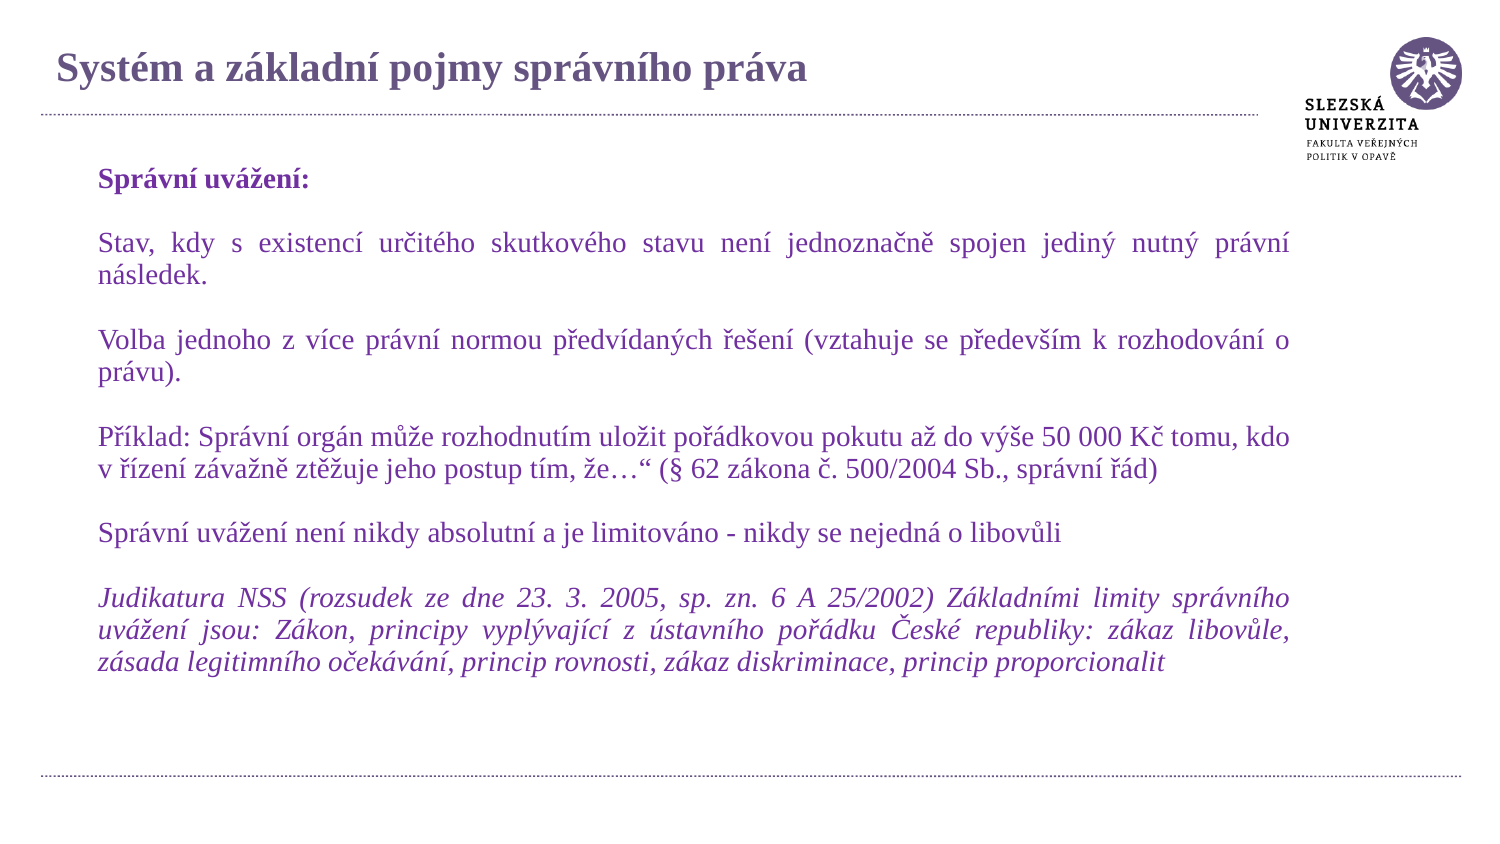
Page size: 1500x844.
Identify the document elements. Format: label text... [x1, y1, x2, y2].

text_box Správní uvážení: Stav, kdy s existencí určitého skutkového stavu není jednoznačně spojen jediný nutný právní následek. Volba jednoho z více právní normou předvídaných řešení (vztahuje se především k rozhodování o právu). Příklad: Správní orgán může rozhodnutím uložit pořádkovou pokutu až do výše 50 000 Kč tomu, kdo v řízení závažně ztěžuje jeho postup tím, že…“ (§ 62 zákona č. 500/2004 Sb., správní řád) Správní uvážení není nikdy absolutní a je limitováno - nikdy se nejedná o libovůli Judikatura NSS (rozsudek ze dne 23. 3. 2005, sp. zn. 6 A 25/2002) Základními limity správního uvážení jsou: Zákon, principy vyplývající z ústavního pořádku České republiky: zákaz libovůle, zásada legitimního očekávání, princip rovnosti, zákaz diskriminace, princip proporcionalit [82, 154, 1307, 812]
title Systém a základní pojmy správního práva [41, 32, 925, 116]
